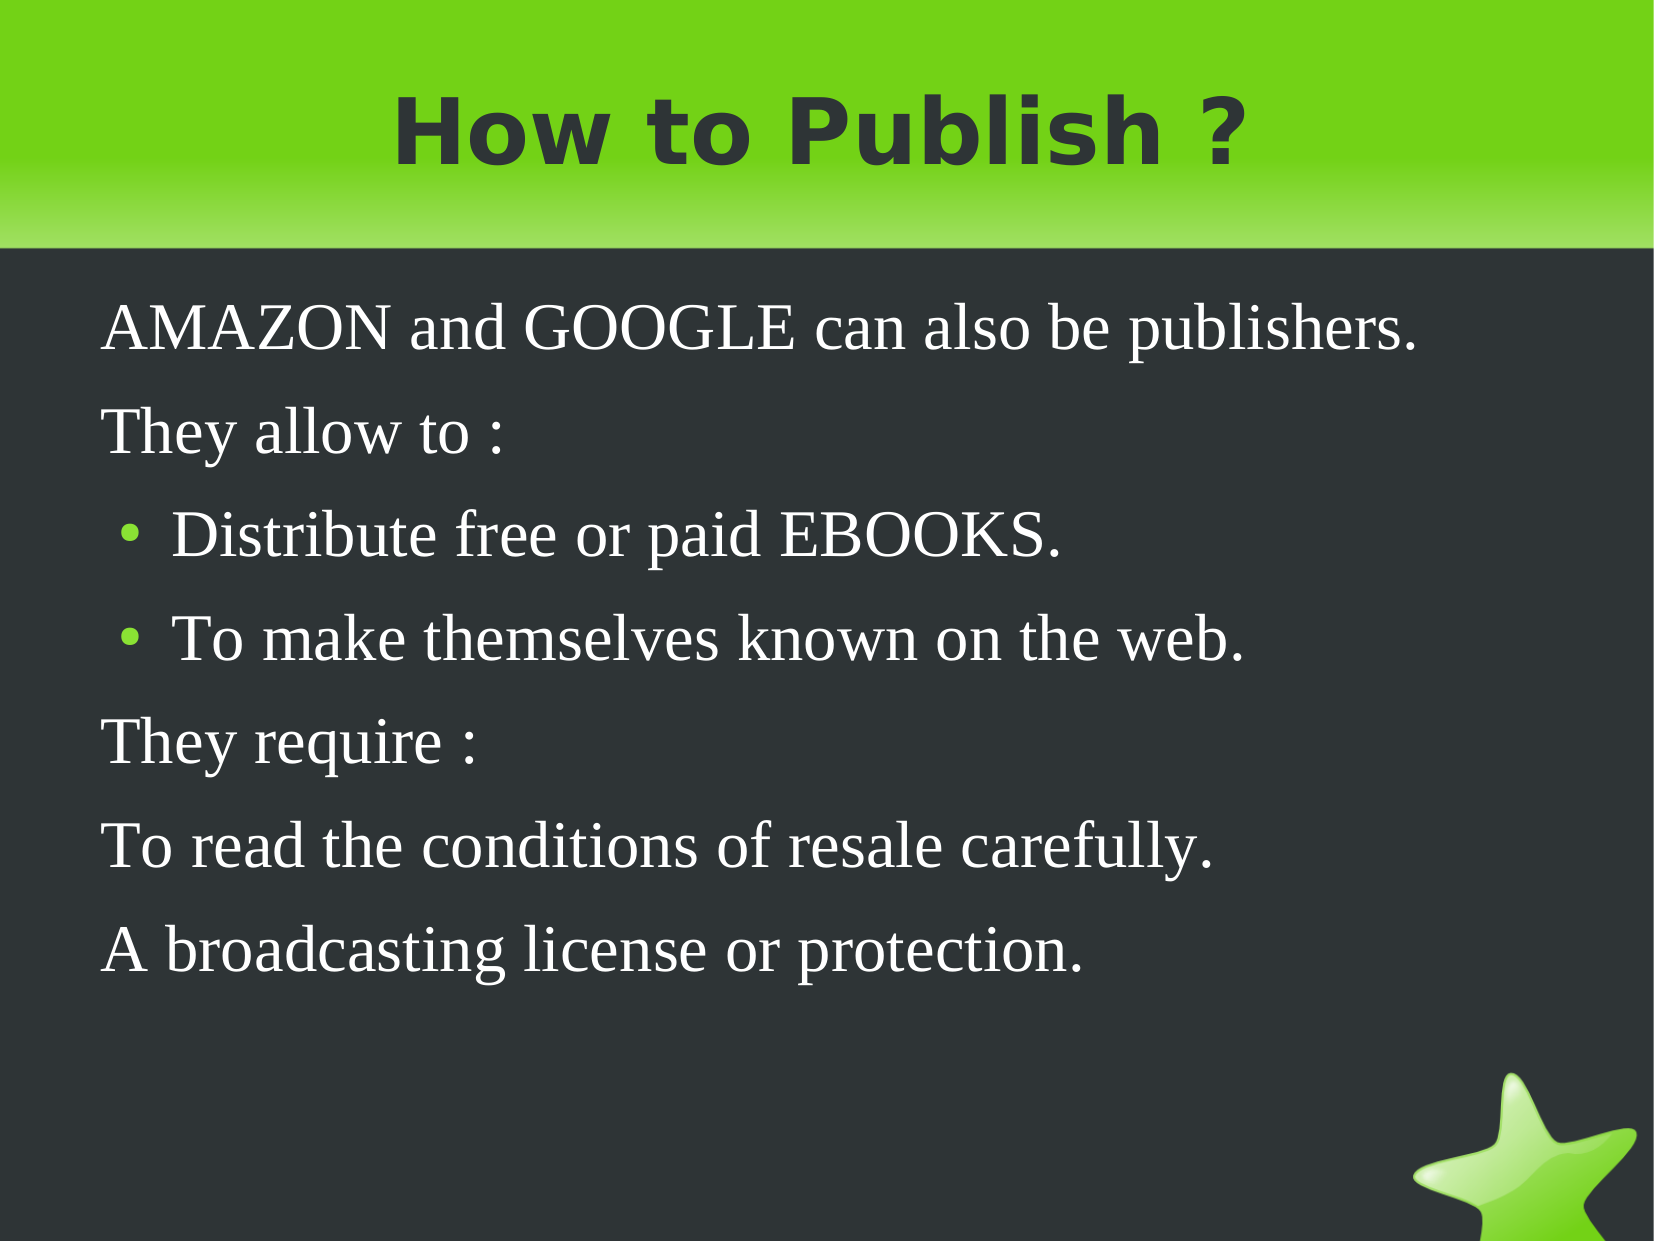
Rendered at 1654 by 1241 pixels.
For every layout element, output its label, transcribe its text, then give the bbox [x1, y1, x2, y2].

title How to Publish ? [76, 36, 1565, 229]
list AMAZON and GOOGLE can also be publishers. They allow to : Distribute free or paid EBOOKS. To make themselves known on the web. They require : To read the conditions of resale carefully. A broadcasting license or protection. [82, 290, 1571, 1144]
picture [0, 0, 1654, 1241]
